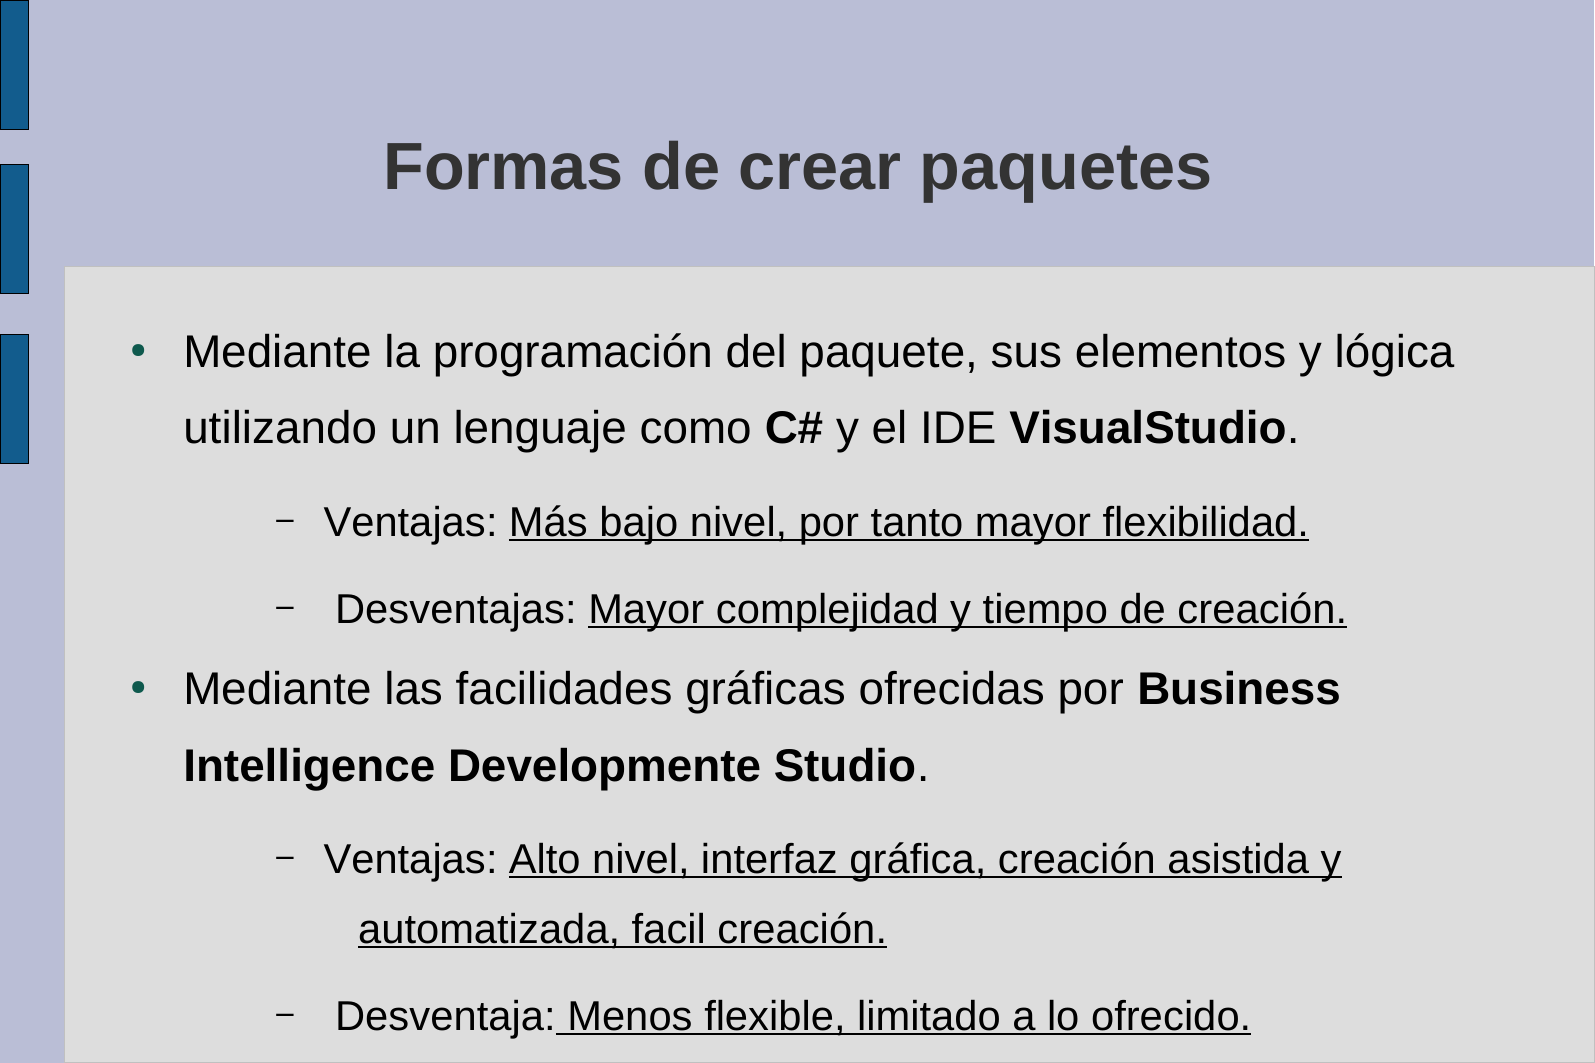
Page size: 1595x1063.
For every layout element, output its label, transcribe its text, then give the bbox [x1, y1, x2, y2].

list Mediante las facilidades gráficas ofrecidas por Business Intelligence Developmente Studio. Ventajas: Alto nivel, interfaz gráfica, creación asistida y automatizada, facil creación. Desventaja: Menos flexible, limitado a lo ofrecido. [112, 637, 1475, 1019]
list Mediante la programación del paquete, sus elementos y lógica utilizando un lenguaje como C# y el IDE VisualStudio. Ventajas: Más bajo nivel, por tanto mayor flexibilidad. Desventajas: Mayor complejidad y tiempo de creación. [112, 300, 1475, 620]
title Formas de crear paquetes [117, 78, 1479, 256]
